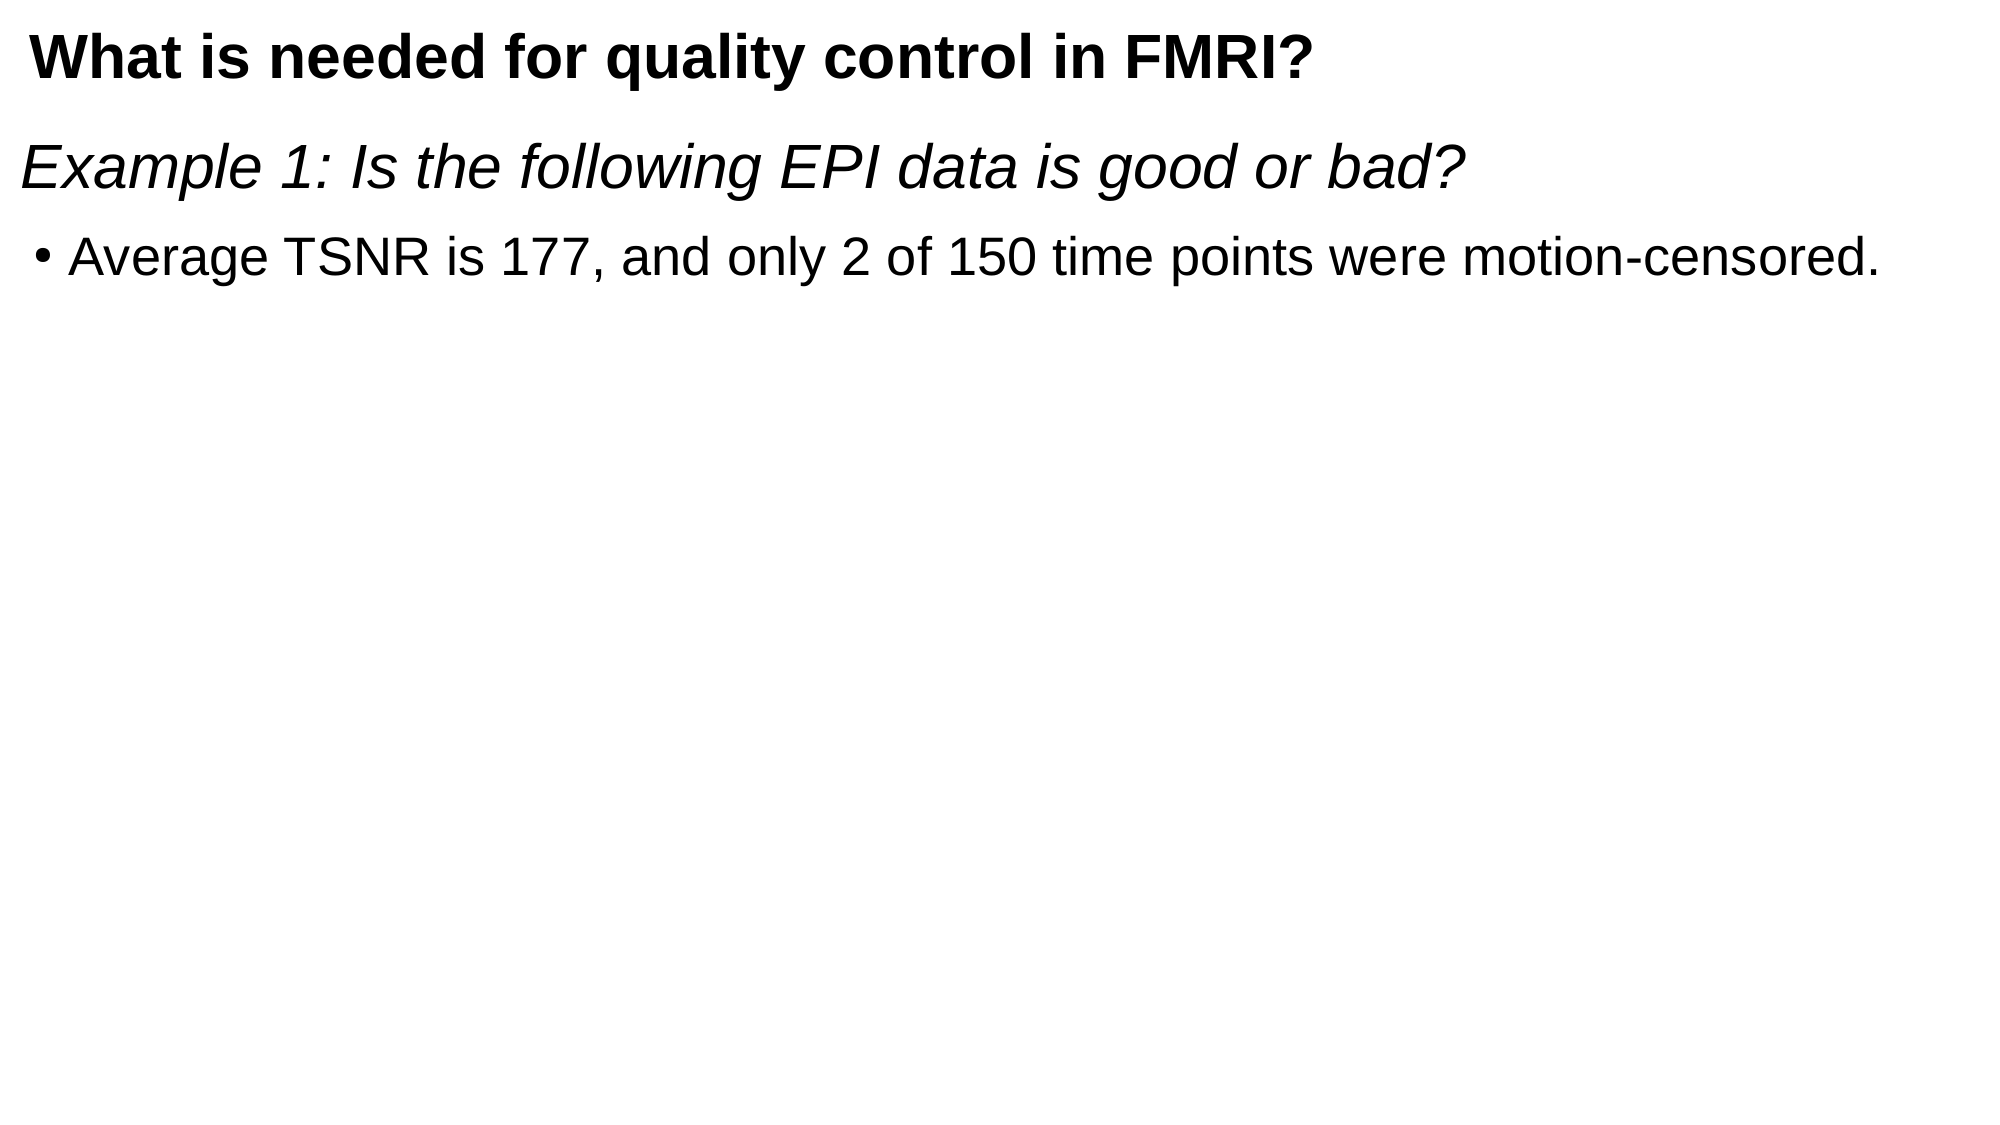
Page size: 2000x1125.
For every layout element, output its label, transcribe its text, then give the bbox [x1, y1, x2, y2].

text_box Average TSNR is 177, and only 2 of 150 time points were motion-censored. [18, 210, 1934, 365]
text_box What is needed for quality control in FMRI? [14, 15, 1344, 100]
text_box Example 1: Is the following EPI data is good or bad? [5, 124, 1484, 210]
